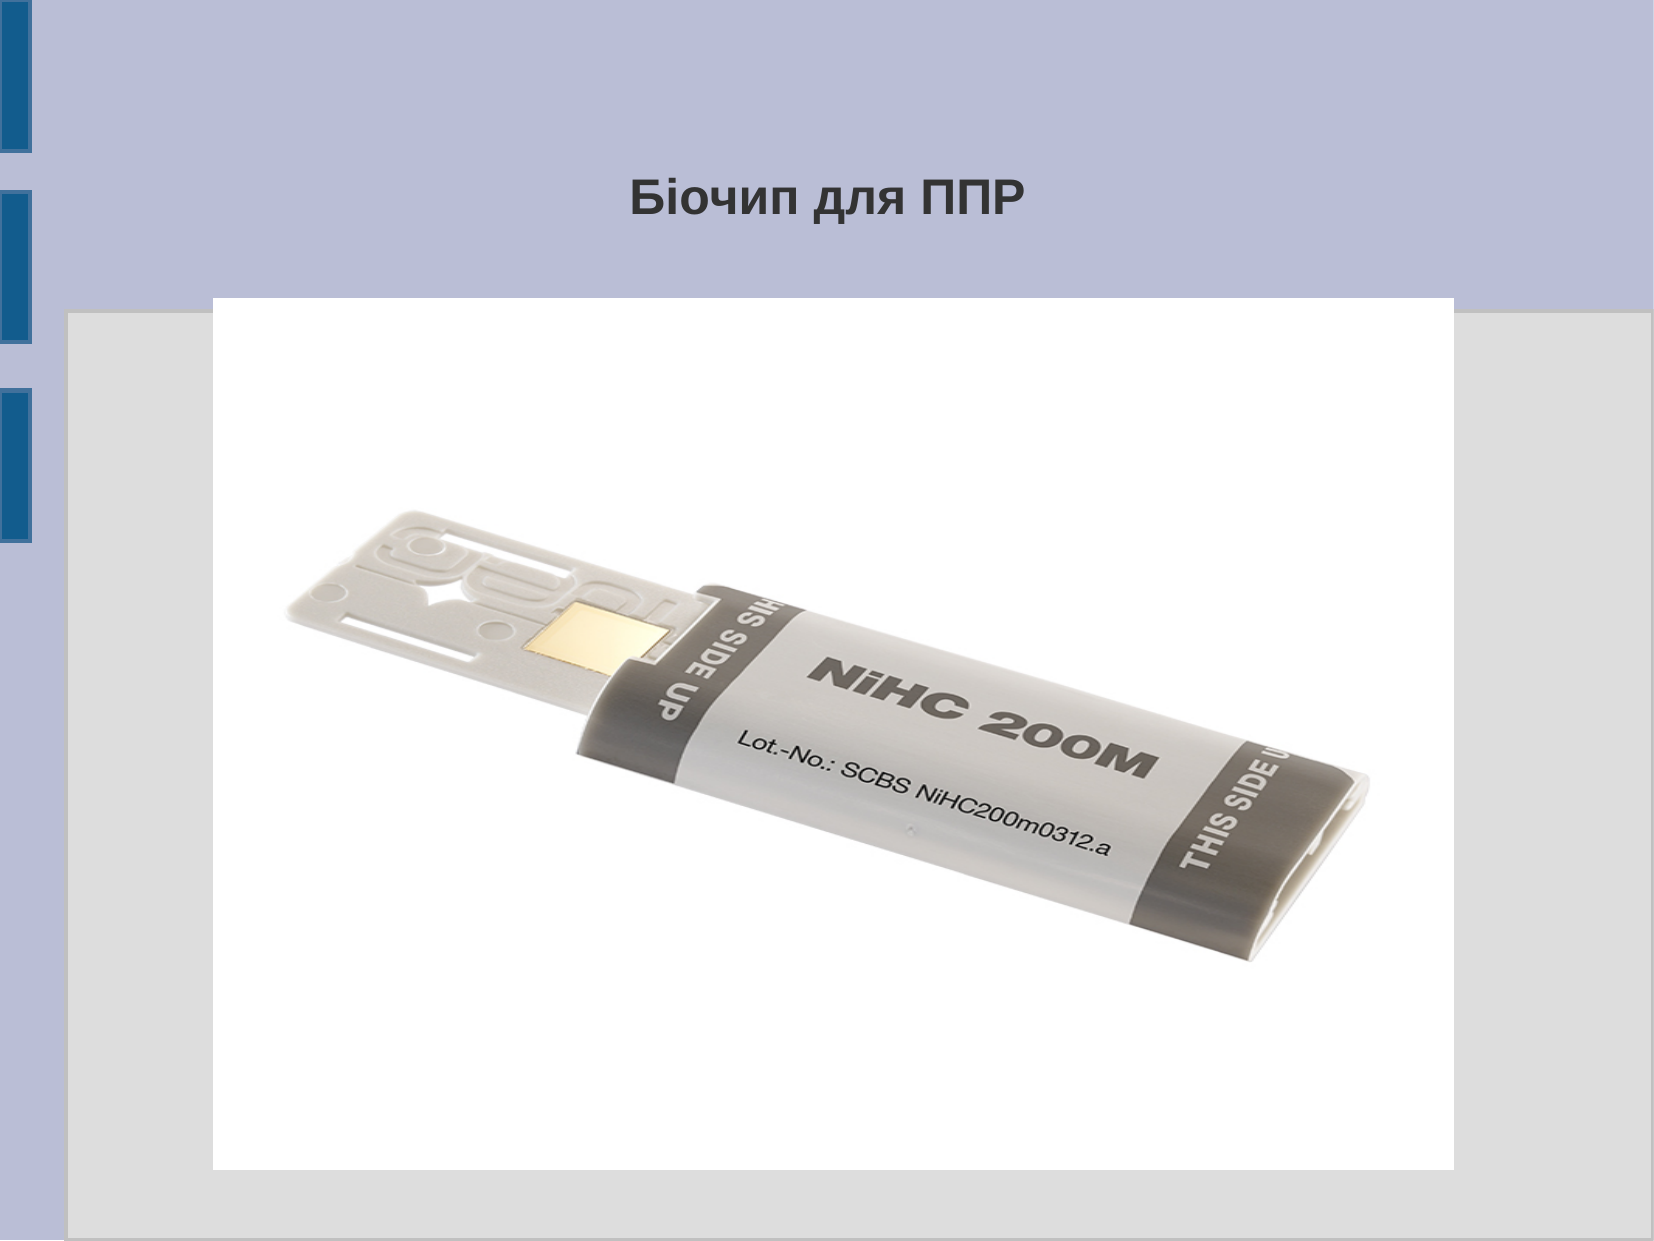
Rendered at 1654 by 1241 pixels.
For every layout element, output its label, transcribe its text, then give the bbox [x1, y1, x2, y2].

picture [213, 298, 1454, 1170]
title Біочип для ППР [121, 91, 1534, 299]
